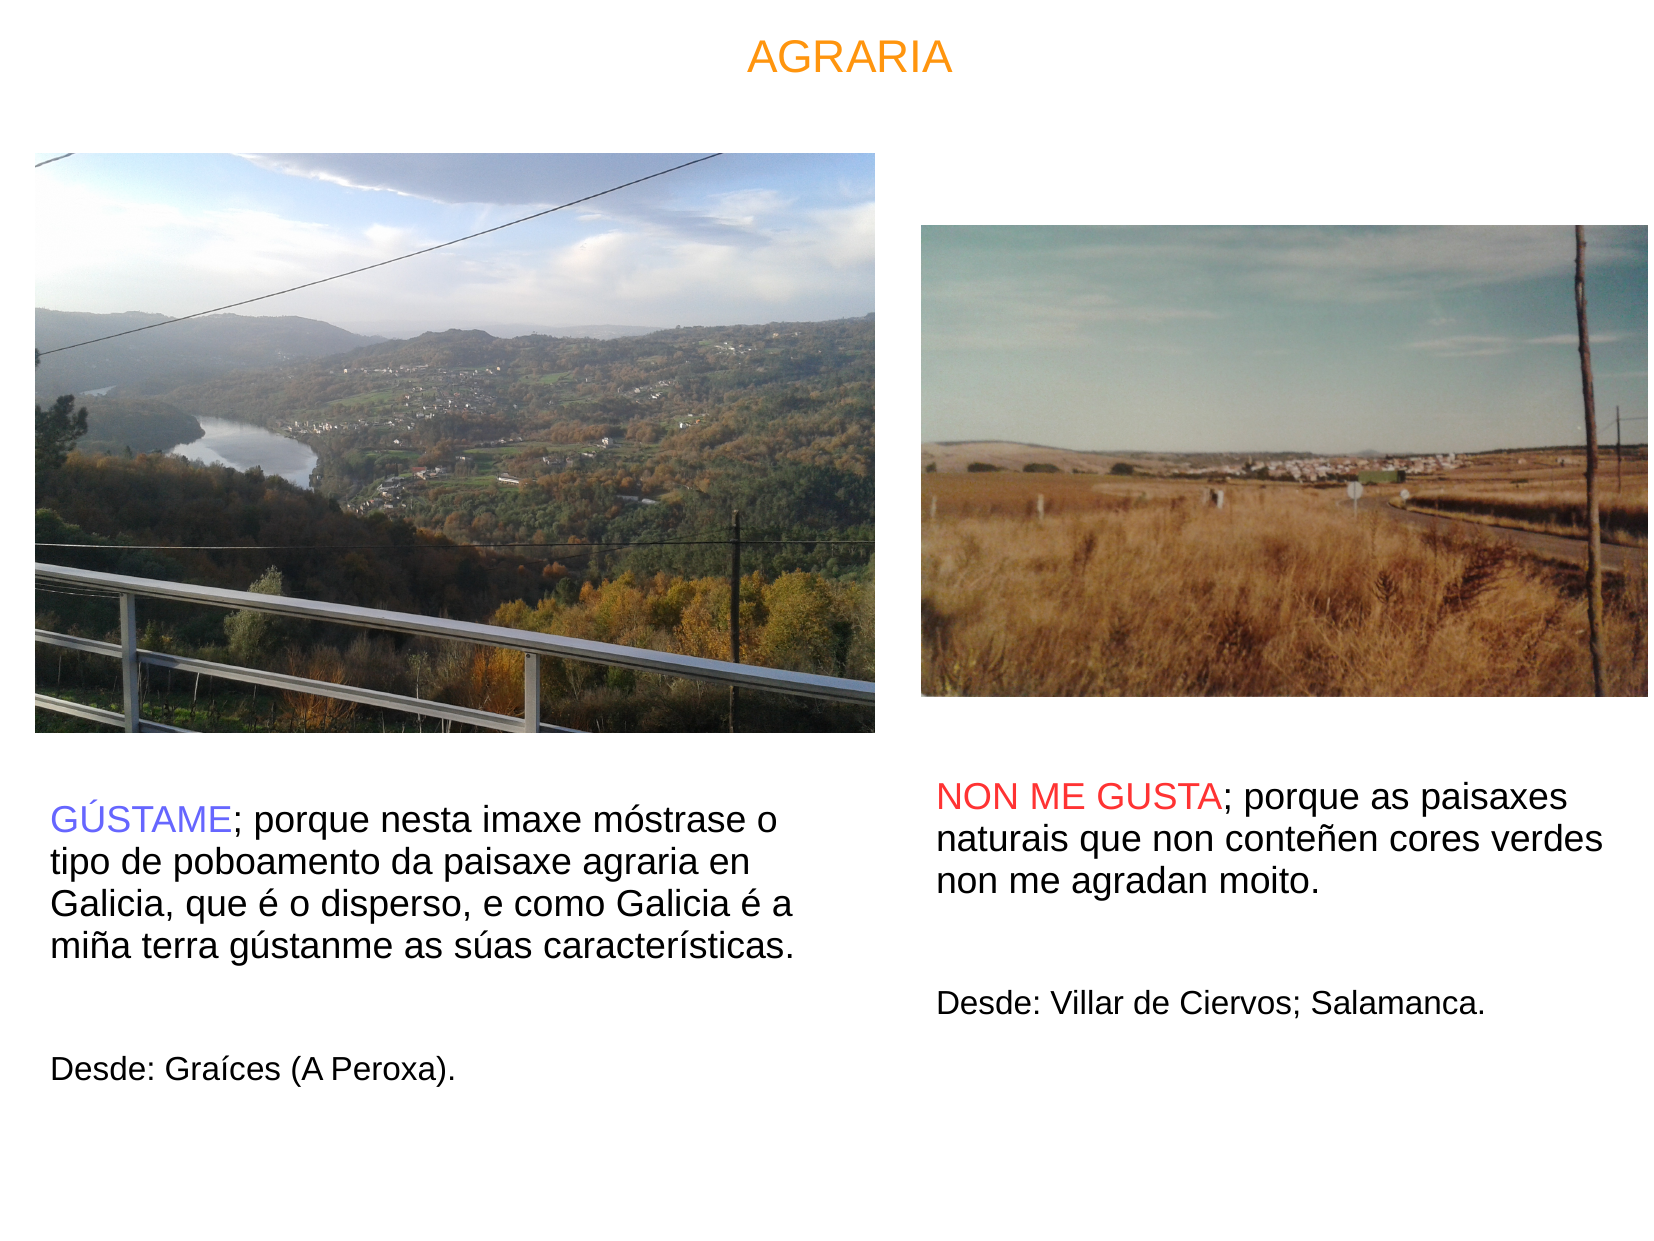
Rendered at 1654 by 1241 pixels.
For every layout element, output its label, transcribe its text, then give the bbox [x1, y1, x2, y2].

text_box GÚSTAME; porque nesta imaxe móstrase o tipo de poboamento da paisaxe agraria en Galicia, que é o disperso, e como Galicia é a miña terra gústanme as súas características. Desde: Graíces (A Peroxa). [35, 791, 827, 1096]
picture [921, 225, 1648, 697]
picture [35, 153, 875, 733]
text_box AGRARIA [732, 23, 968, 90]
text_box NON ME GUSTA; porque as paisaxes naturais que non conteñen cores verdes non me agradan moito. Desde: Villar de Ciervos; Salamanca. [921, 767, 1654, 1031]
